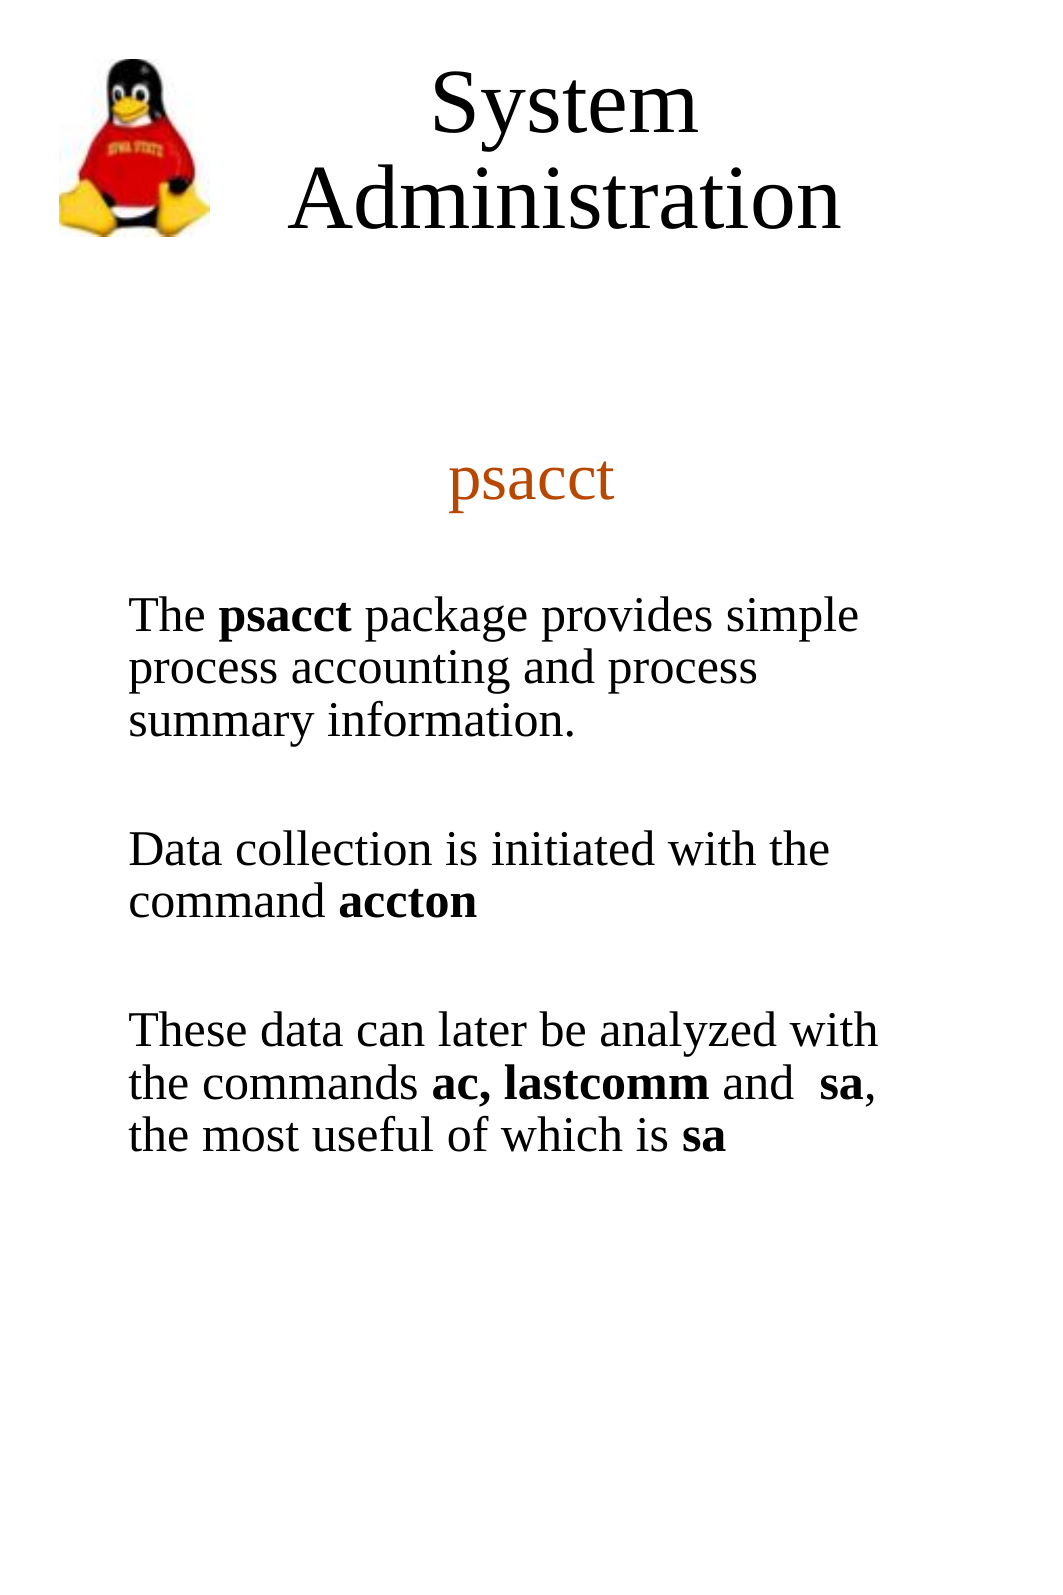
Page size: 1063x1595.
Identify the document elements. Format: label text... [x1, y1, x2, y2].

subtitle psacct The psacct package provides simple process accounting and process summary information. Data collection is initiated with the command accton These data can later be analyzed with the commands ac, lastcomm and sa, the most useful of which is sa [128, 117, 936, 1595]
picture [59, 59, 210, 237]
title System Administration [237, 28, 893, 117]
